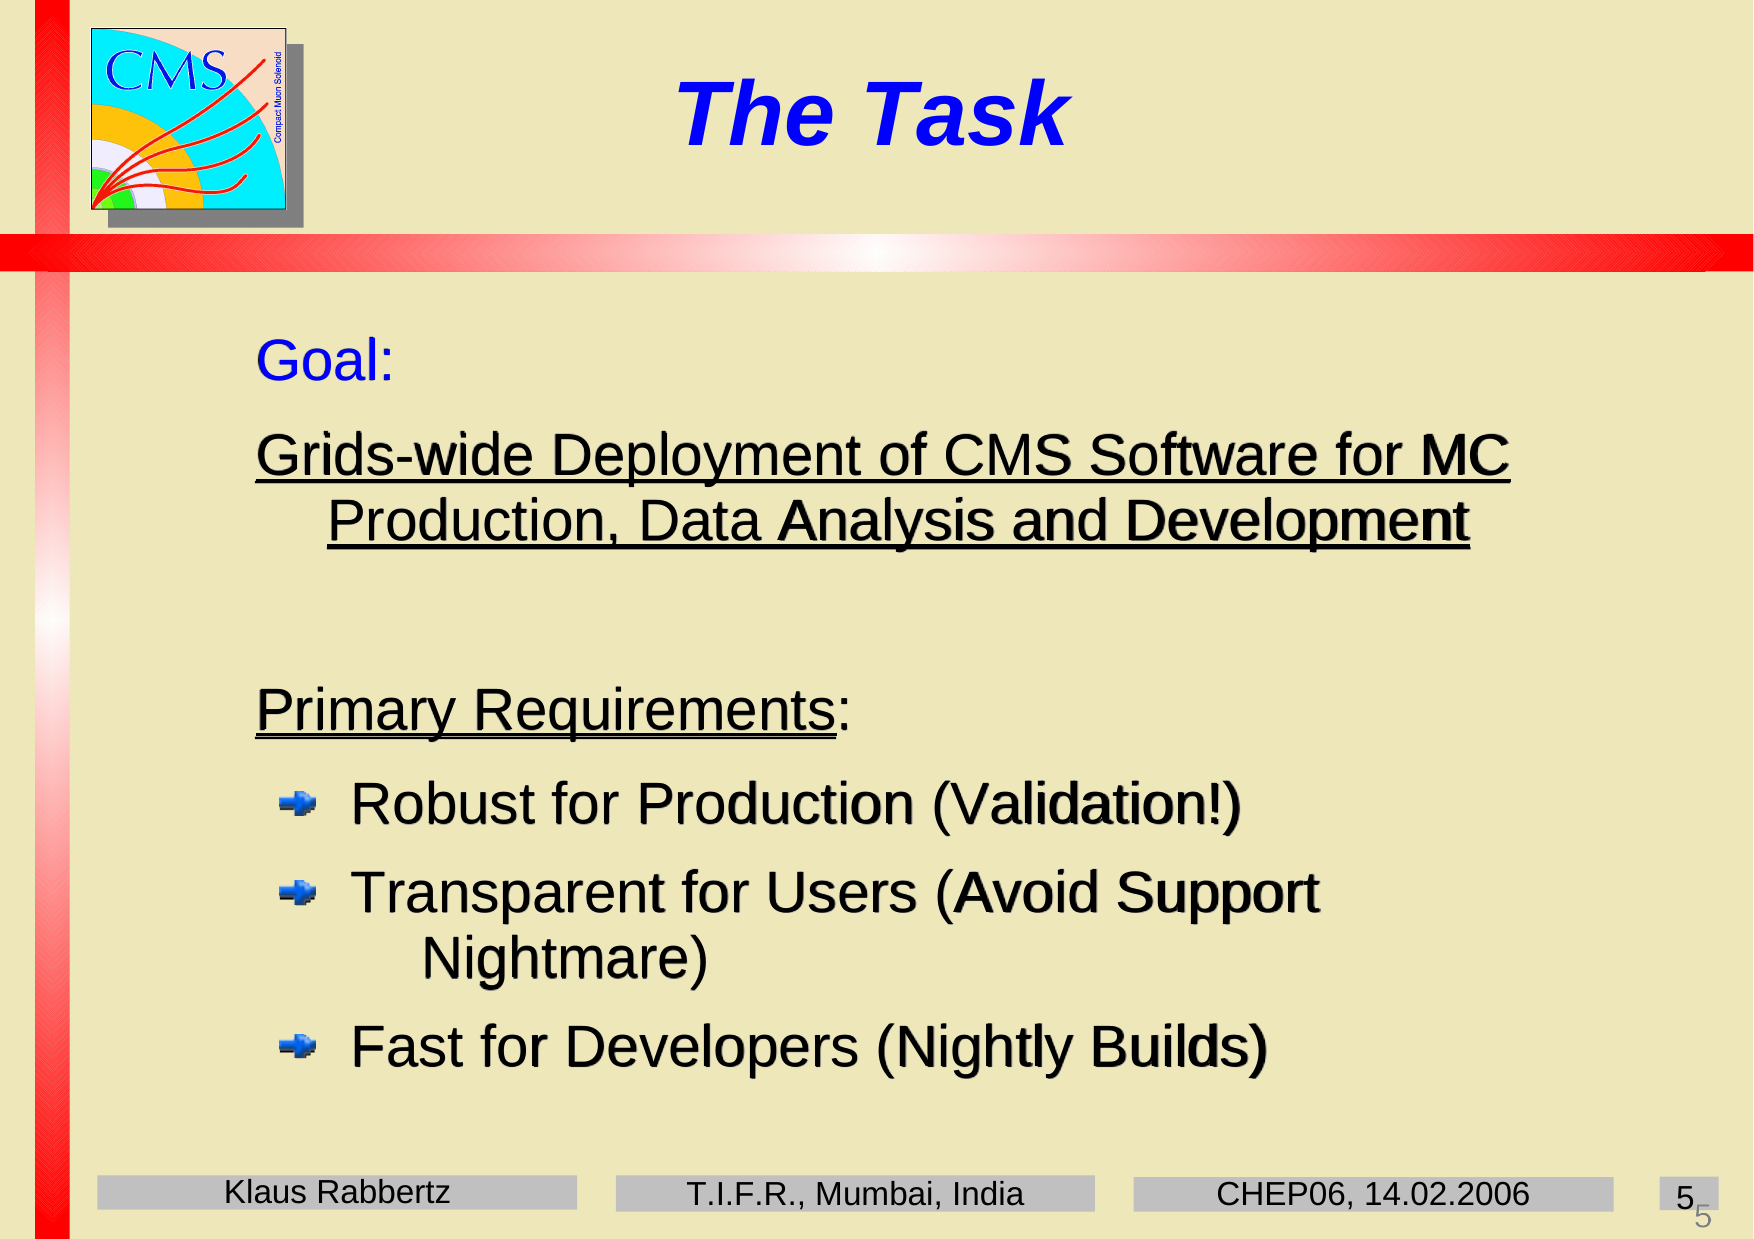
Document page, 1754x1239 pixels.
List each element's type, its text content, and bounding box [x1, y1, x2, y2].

title The Task [266, 10, 1476, 218]
list Goal: Grids-wide Deployment of CMS Software for MC Production, Data Analysis and Development Primary Requirements: Robust for Production (Validation!) Transparent for Users (Avoid Support Nightmare) Fast for Developers (Nightly Builds) [158, 325, 1571, 1088]
picture [90, 27, 266, 210]
